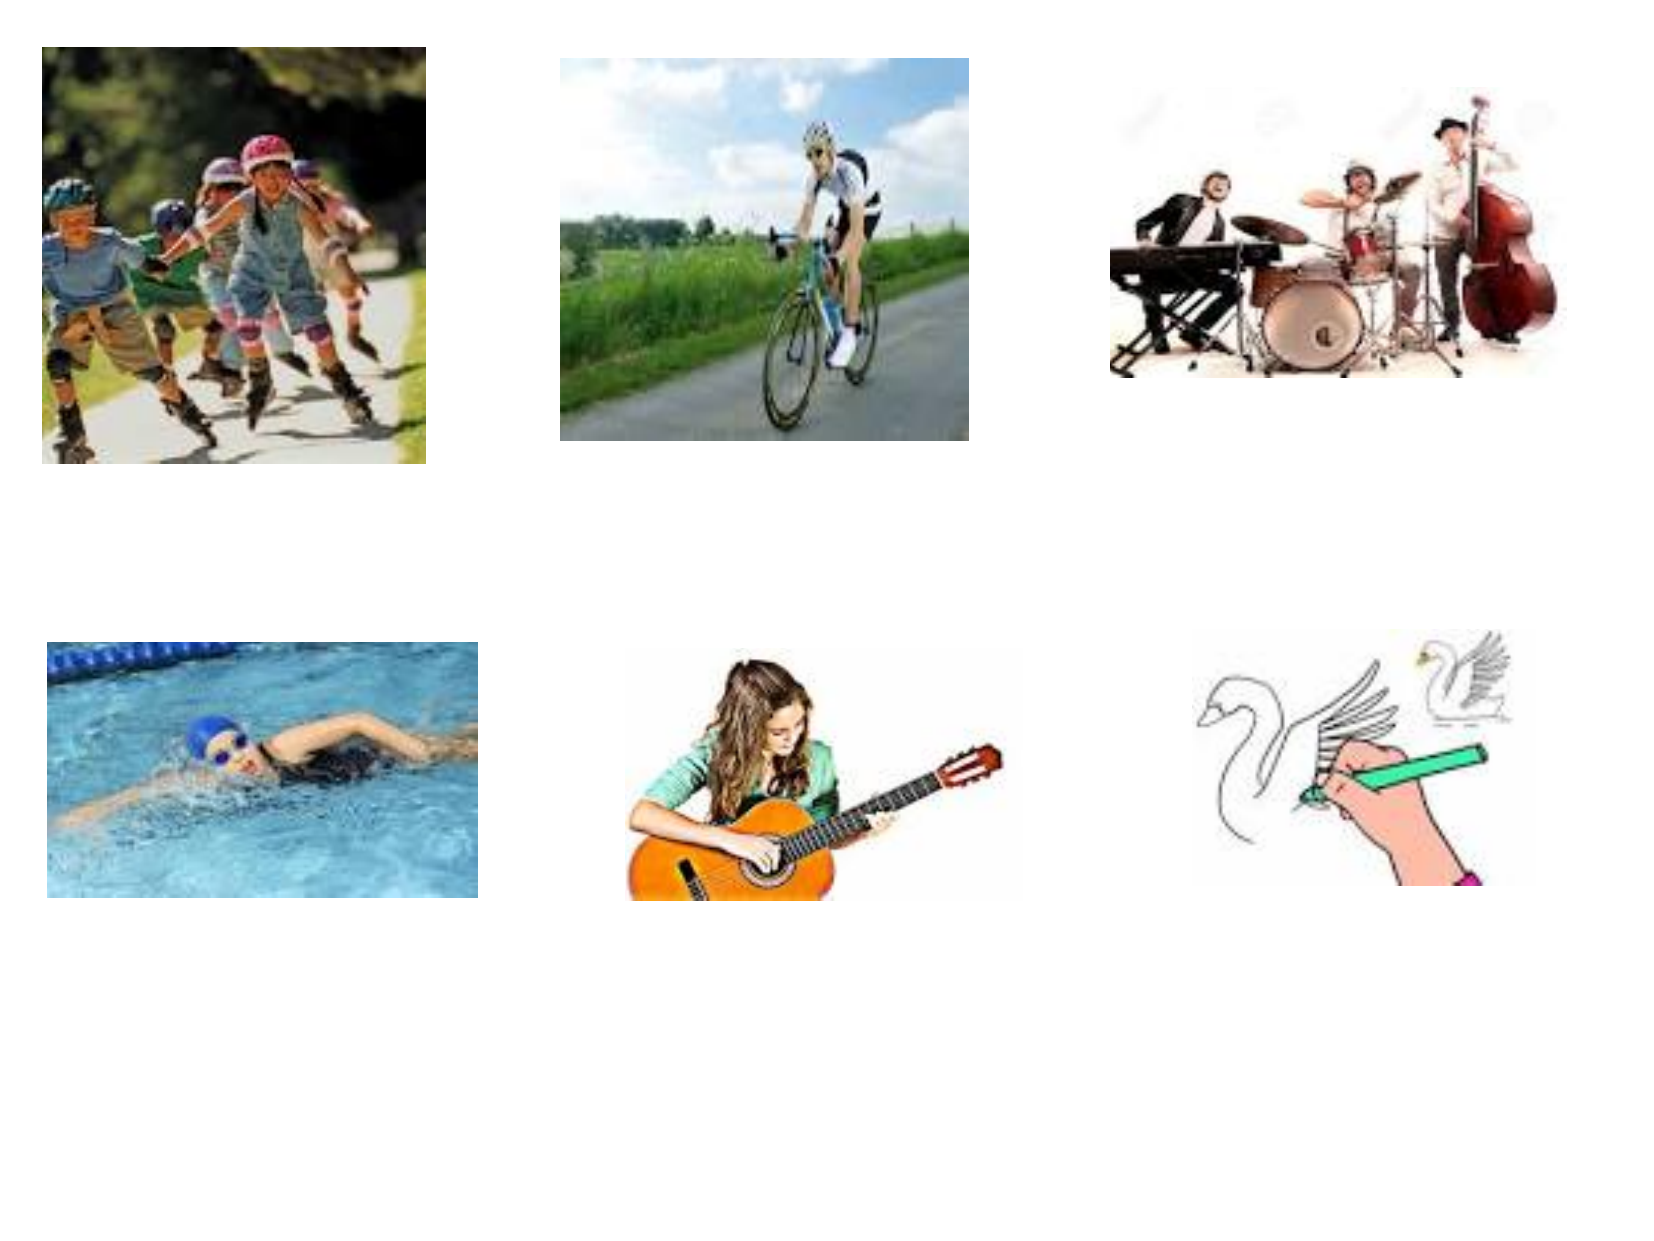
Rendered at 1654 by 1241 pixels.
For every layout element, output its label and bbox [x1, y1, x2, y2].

picture [560, 58, 969, 441]
picture [47, 642, 478, 898]
picture [1110, 87, 1567, 378]
picture [1192, 629, 1536, 886]
picture [42, 47, 426, 464]
picture [625, 648, 1023, 901]
